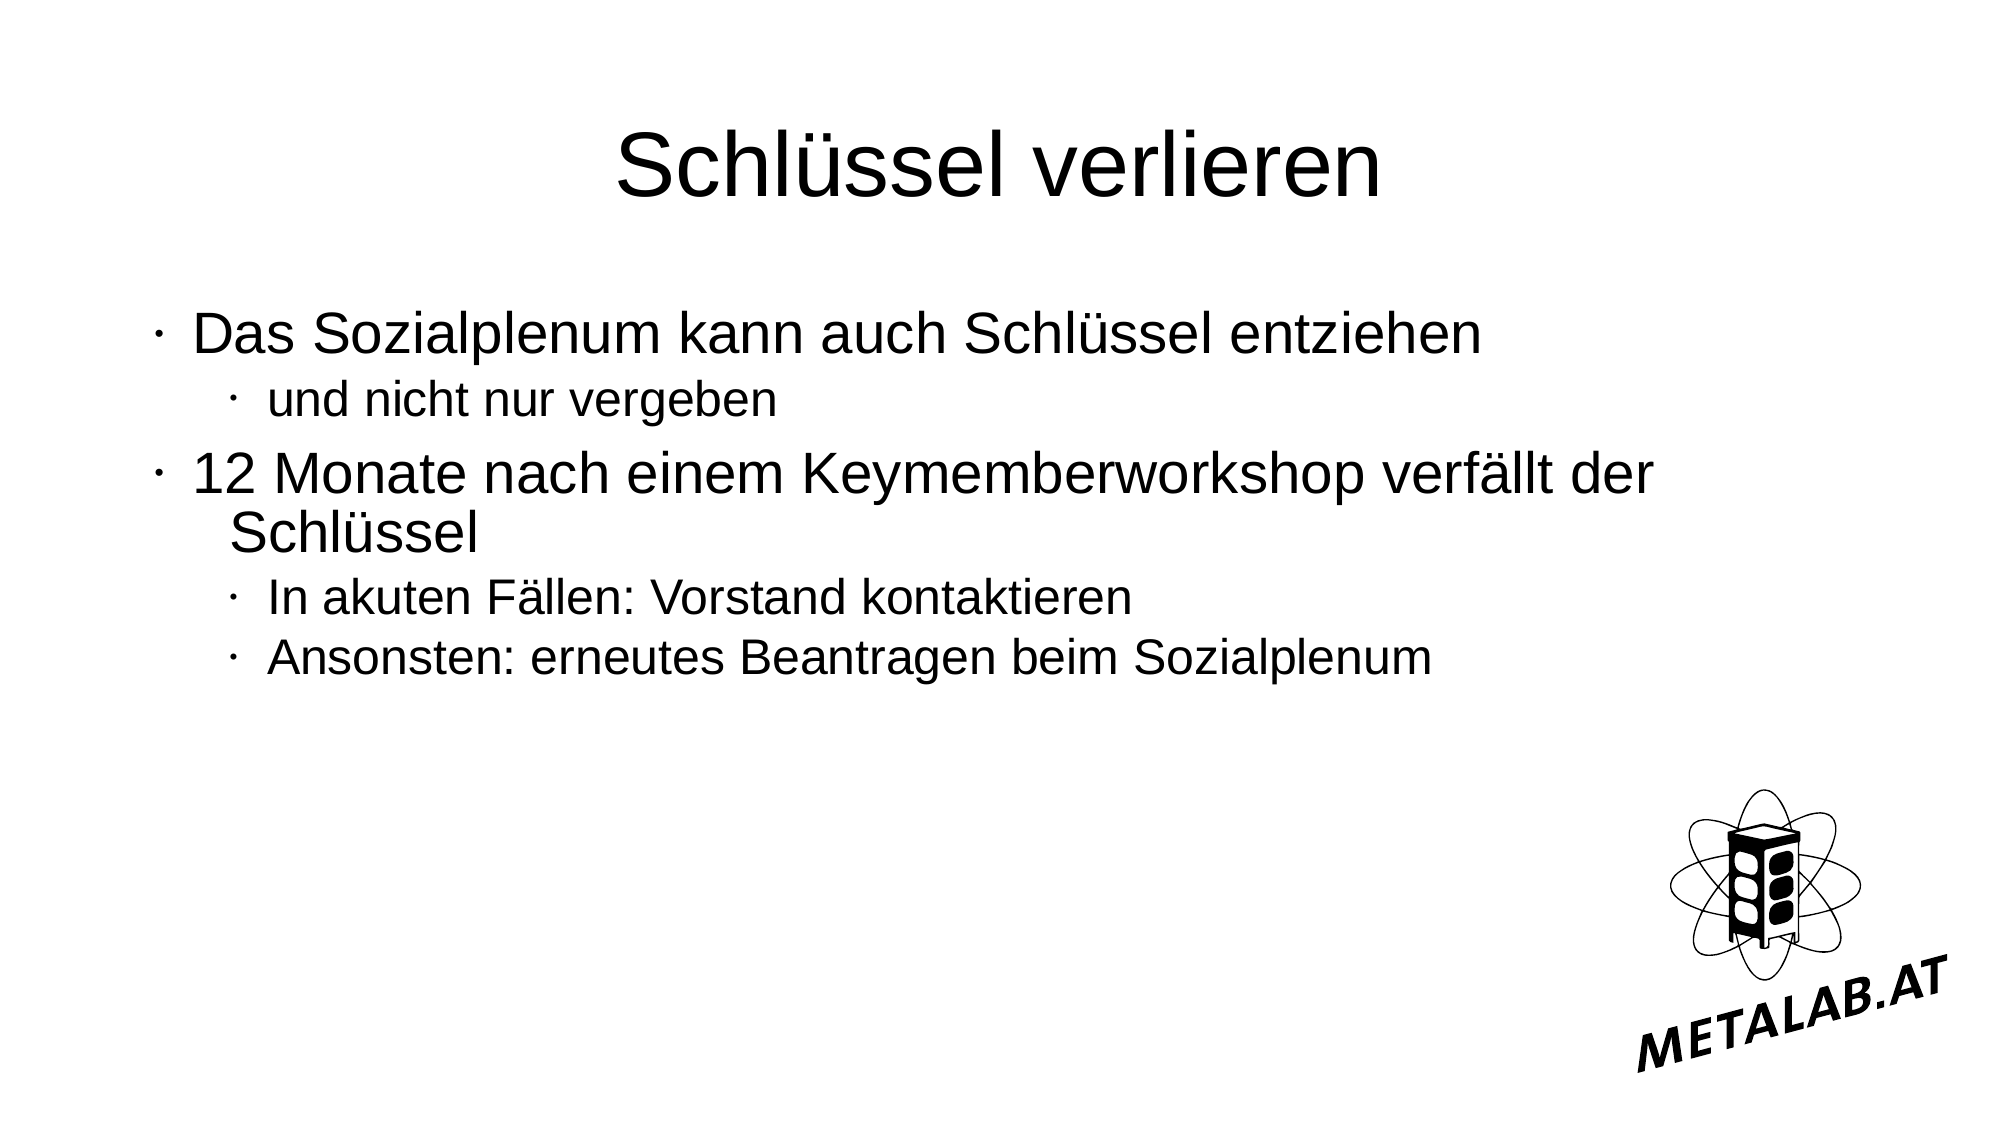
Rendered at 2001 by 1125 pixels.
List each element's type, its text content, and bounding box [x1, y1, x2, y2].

list Das Sozialplenum kann auch Schlüssel entziehen und nicht nur vergeben 12 Monate nach einem Keymemberworkshop verfällt der Schlüssel In akuten Fällen: Vorstand kontaktieren Ansonsten: erneutes Beantragen beim Sozialplenum [137, 299, 1863, 1014]
title Schlüssel verlieren [137, 59, 1863, 278]
